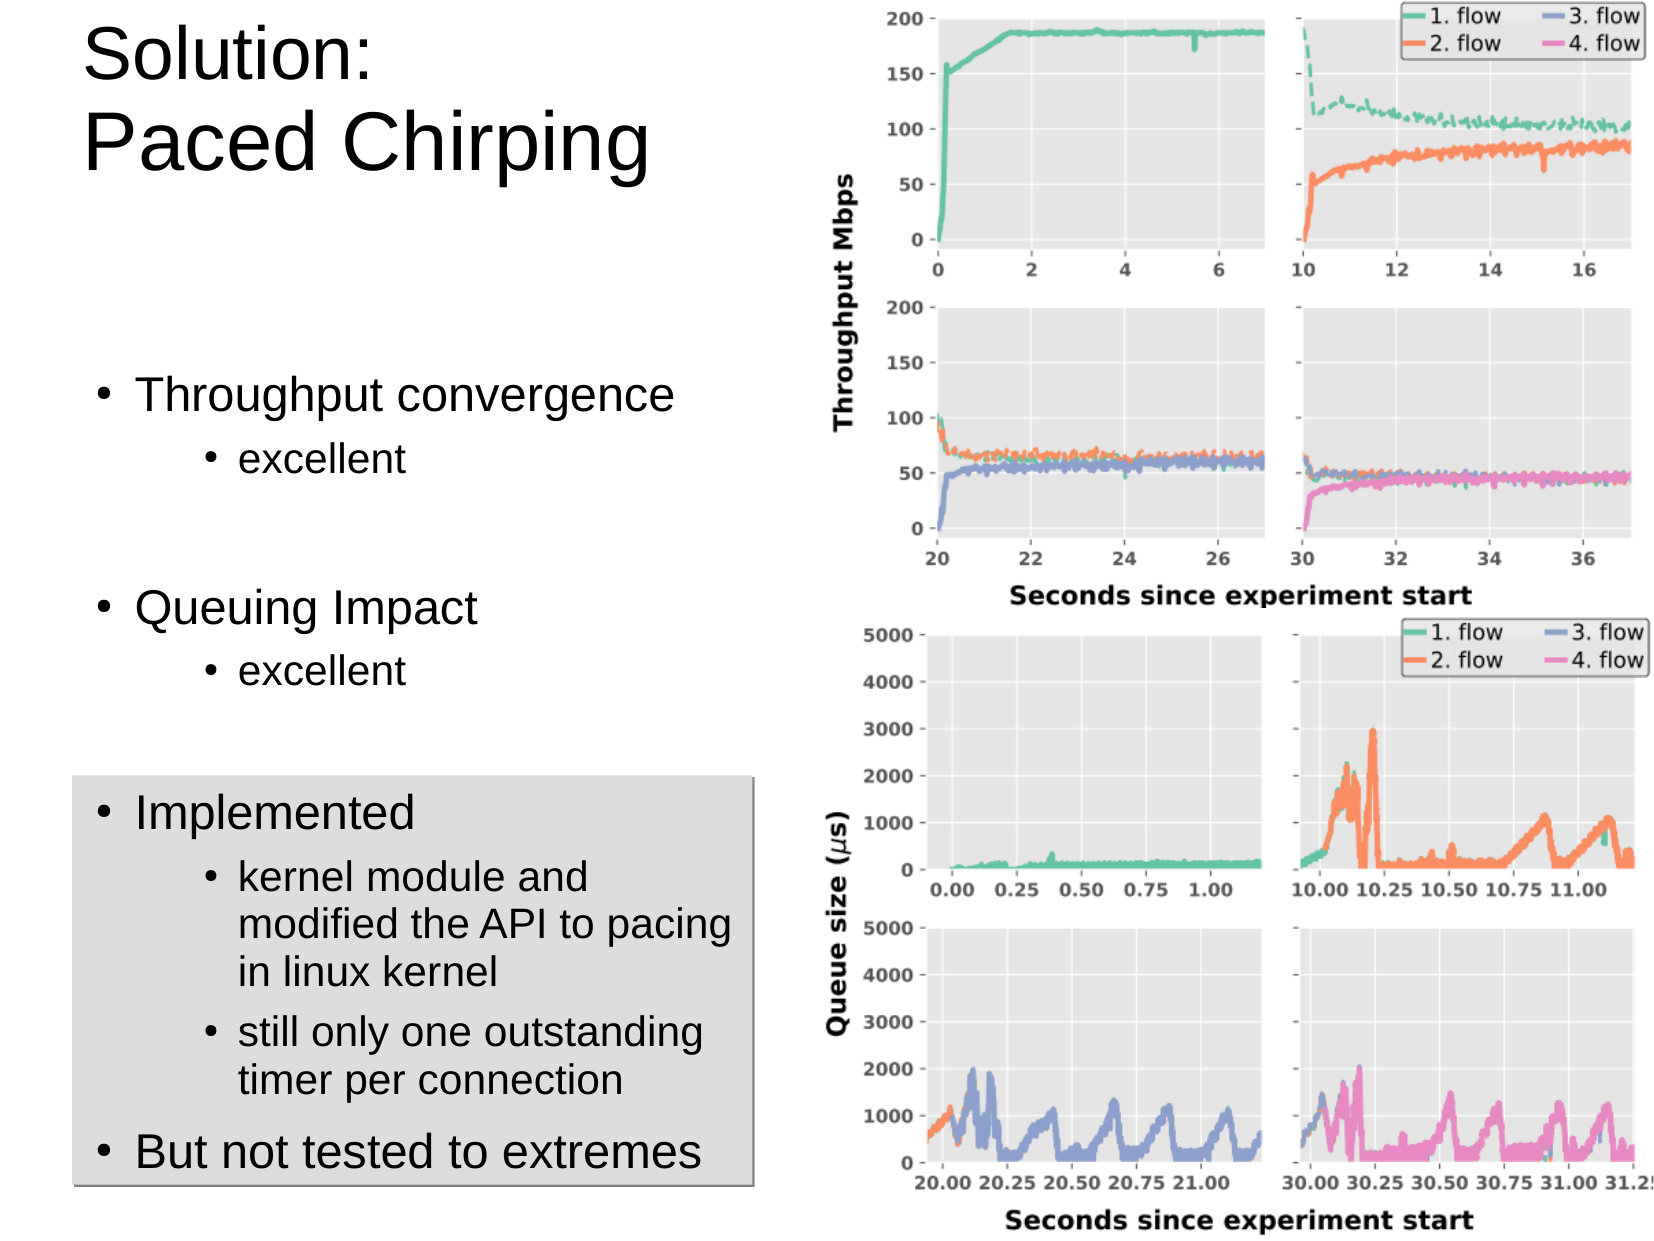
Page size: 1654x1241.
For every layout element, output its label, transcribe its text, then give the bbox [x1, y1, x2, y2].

list Throughput convergence excellent Queuing Impact excellent Implemented kernel module and modified the API to pacing in linux kernel still only one outstanding timer per connection But not tested to extremes [82, 367, 770, 1185]
text_box [72, 775, 82, 1185]
title Solution: Paced Chirping [82, 0, 825, 204]
picture [818, 0, 1654, 1239]
